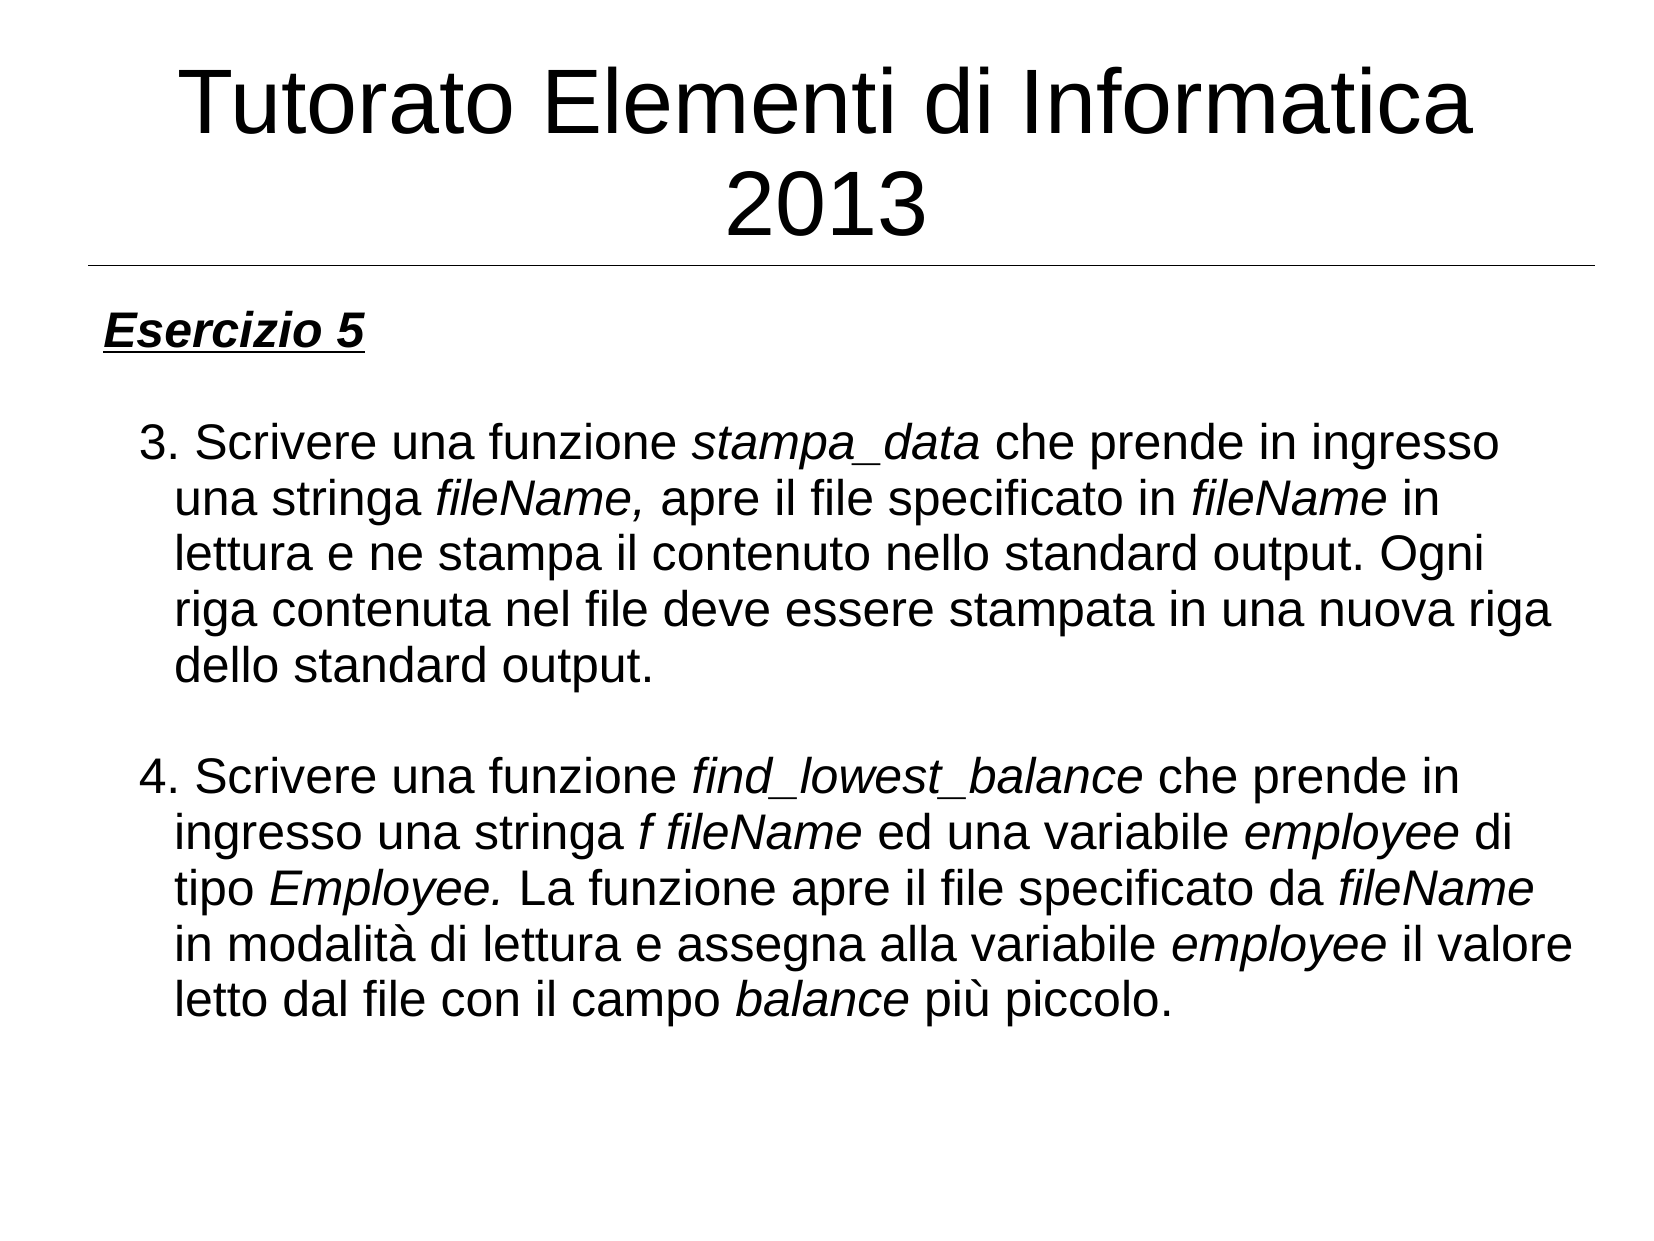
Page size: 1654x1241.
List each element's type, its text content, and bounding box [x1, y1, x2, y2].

text_box Esercizio 5 Scrivere una funzione stampa_data che prende in ingresso una stringa fileName, apre il file specificato in fileName in lettura e ne stampa il contenuto nello standard output. Ogni riga contenuta nel file deve essere stampata in una nuova riga dello standard output. Scrivere una funzione find_lowest_balance che prende in ingresso una stringa f fileName ed una variabile employee di tipo Employee. La funzione apre il file specificato da fileName in modalità di lettura e assegna alla variabile employee il valore letto dal file con il campo balance più piccolo. [88, 295, 1595, 1114]
title Tutorato Elementi di Informatica 2013 [82, 49, 1571, 257]
subtitle [82, 290, 1571, 1109]
